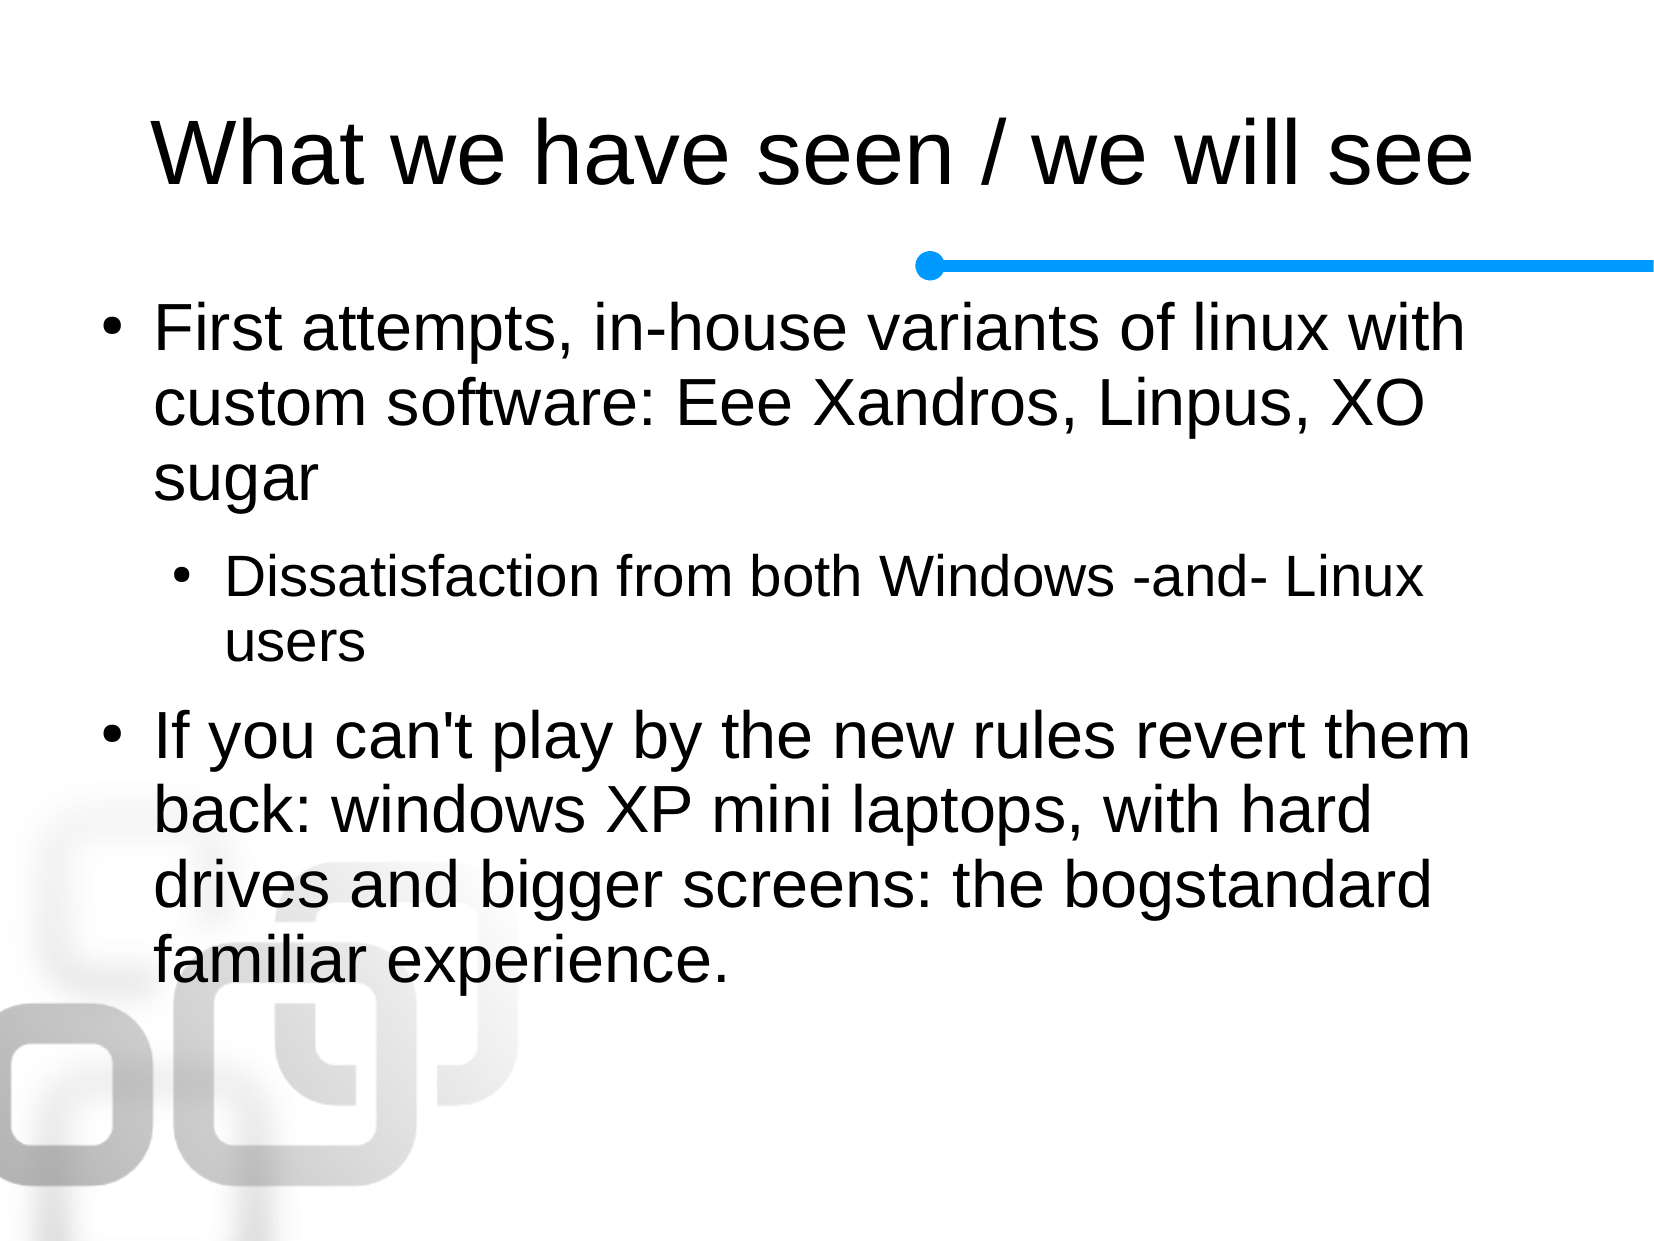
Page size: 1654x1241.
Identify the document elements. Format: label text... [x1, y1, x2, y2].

picture [0, 713, 709, 1241]
list First attempts, in-house variants of linux with custom software: Eee Xandros, Linpus, XO sugar Dissatisfaction from both Windows -and- Linux users If you can't play by the new rules revert them back: windows XP mini laptops, with hard drives and bigger screens: the bogstandard familiar experience. [82, 290, 1571, 1109]
title What we have seen / we will see [82, 56, 1571, 250]
